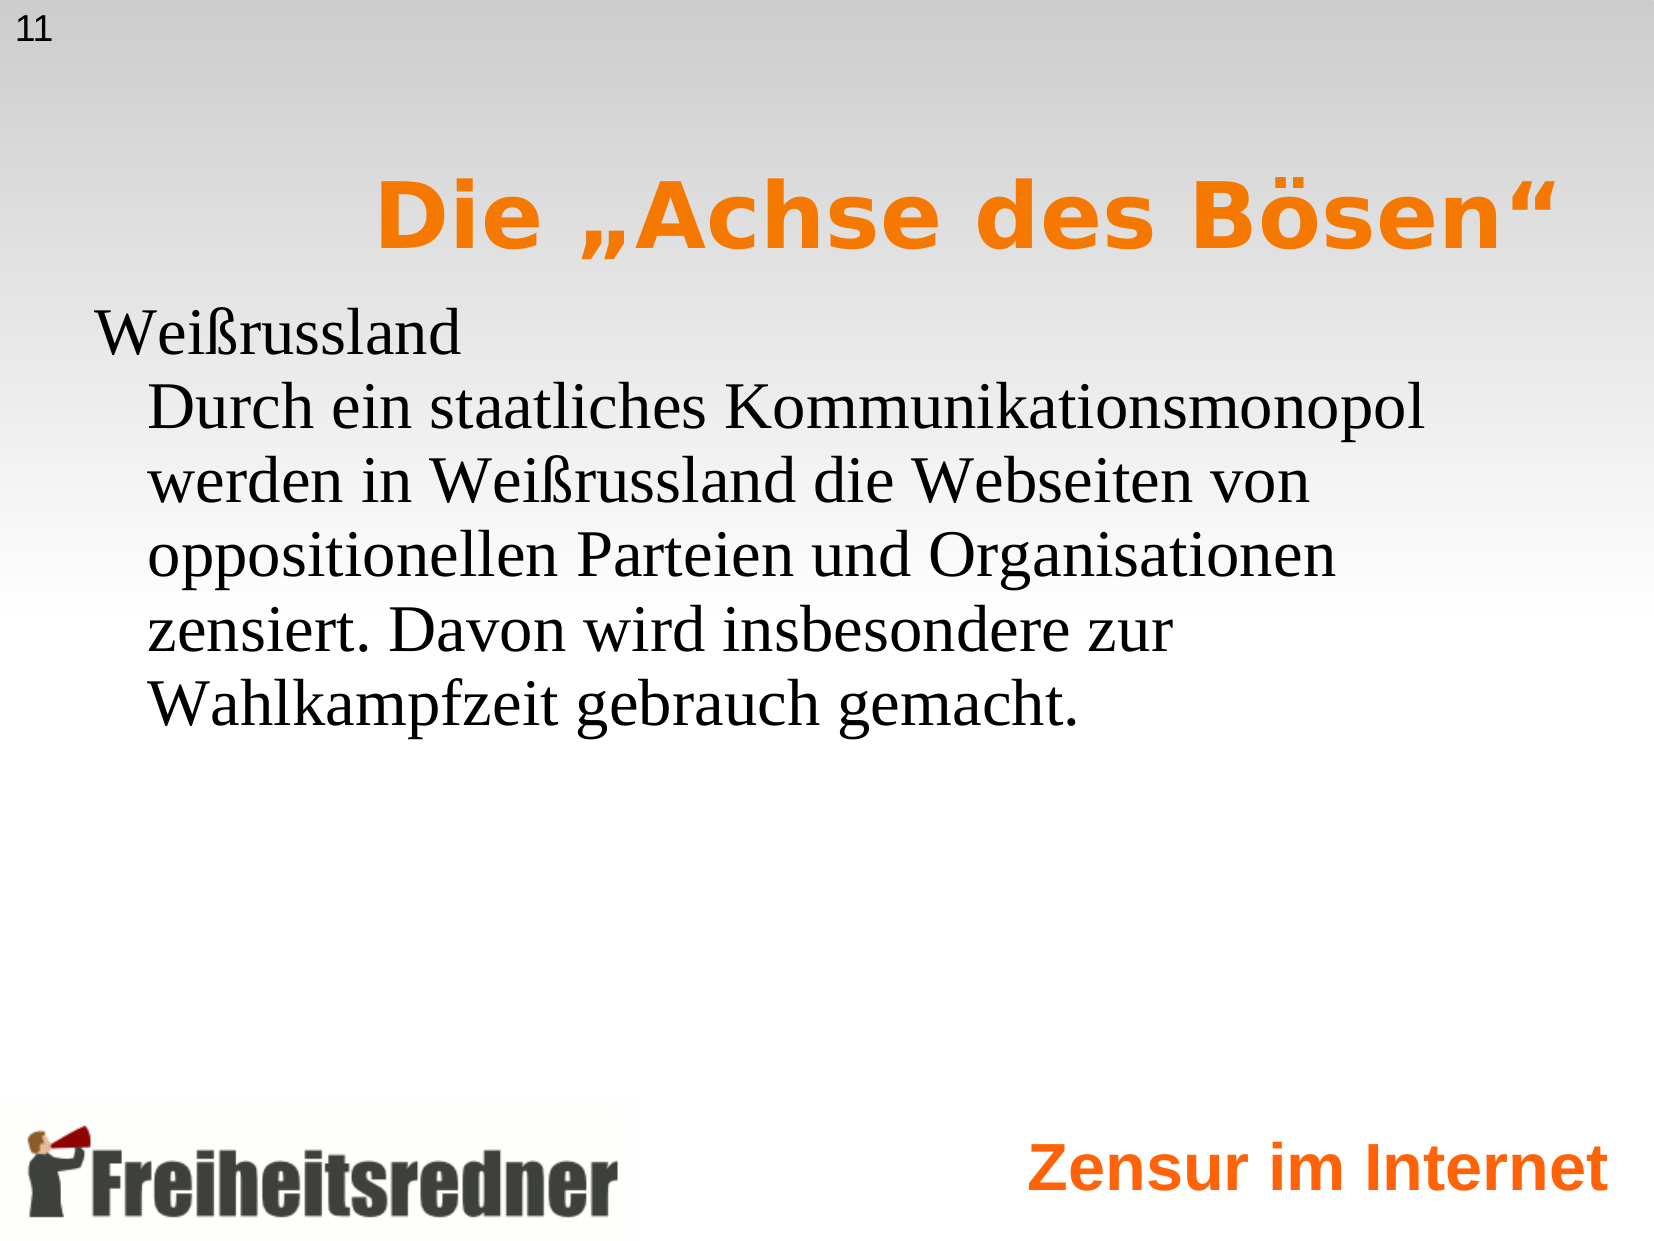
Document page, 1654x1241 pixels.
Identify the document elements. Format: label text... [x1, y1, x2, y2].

list Weißrussland Durch ein staatliches Kommunikationsmonopol werden in Weißrussland die Webseiten von oppositionellen Parteien und Organisationen zensiert. Davon wird insbesondere zur Wahlkampfzeit gebrauch gemacht. [76, 295, 1565, 1099]
picture [0, 1096, 635, 1241]
title Die „Achse des Bösen“ [76, 163, 1565, 271]
